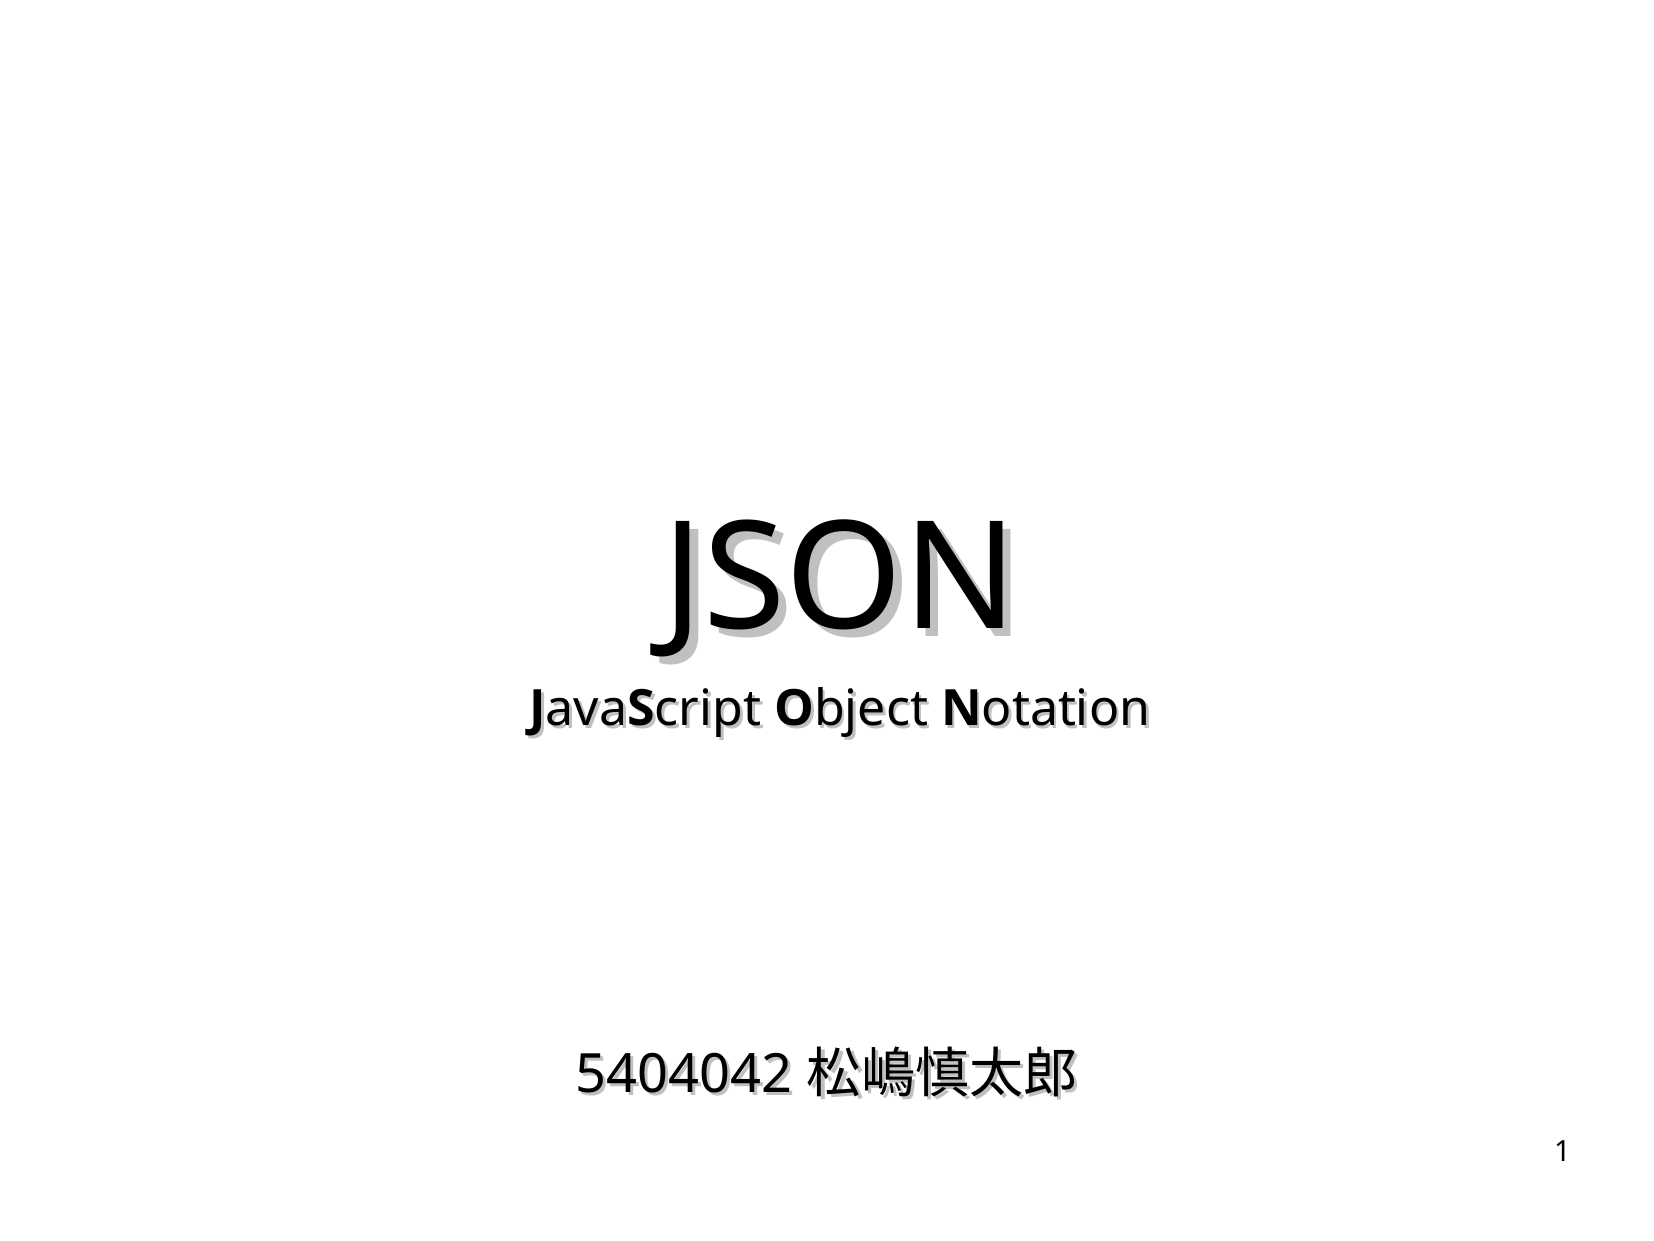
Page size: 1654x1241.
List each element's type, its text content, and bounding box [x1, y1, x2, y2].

text_box 5404042 松嶋慎太郎 [561, 1021, 1113, 1097]
text_box JSON JavaScript Object Notation [514, 460, 1181, 696]
